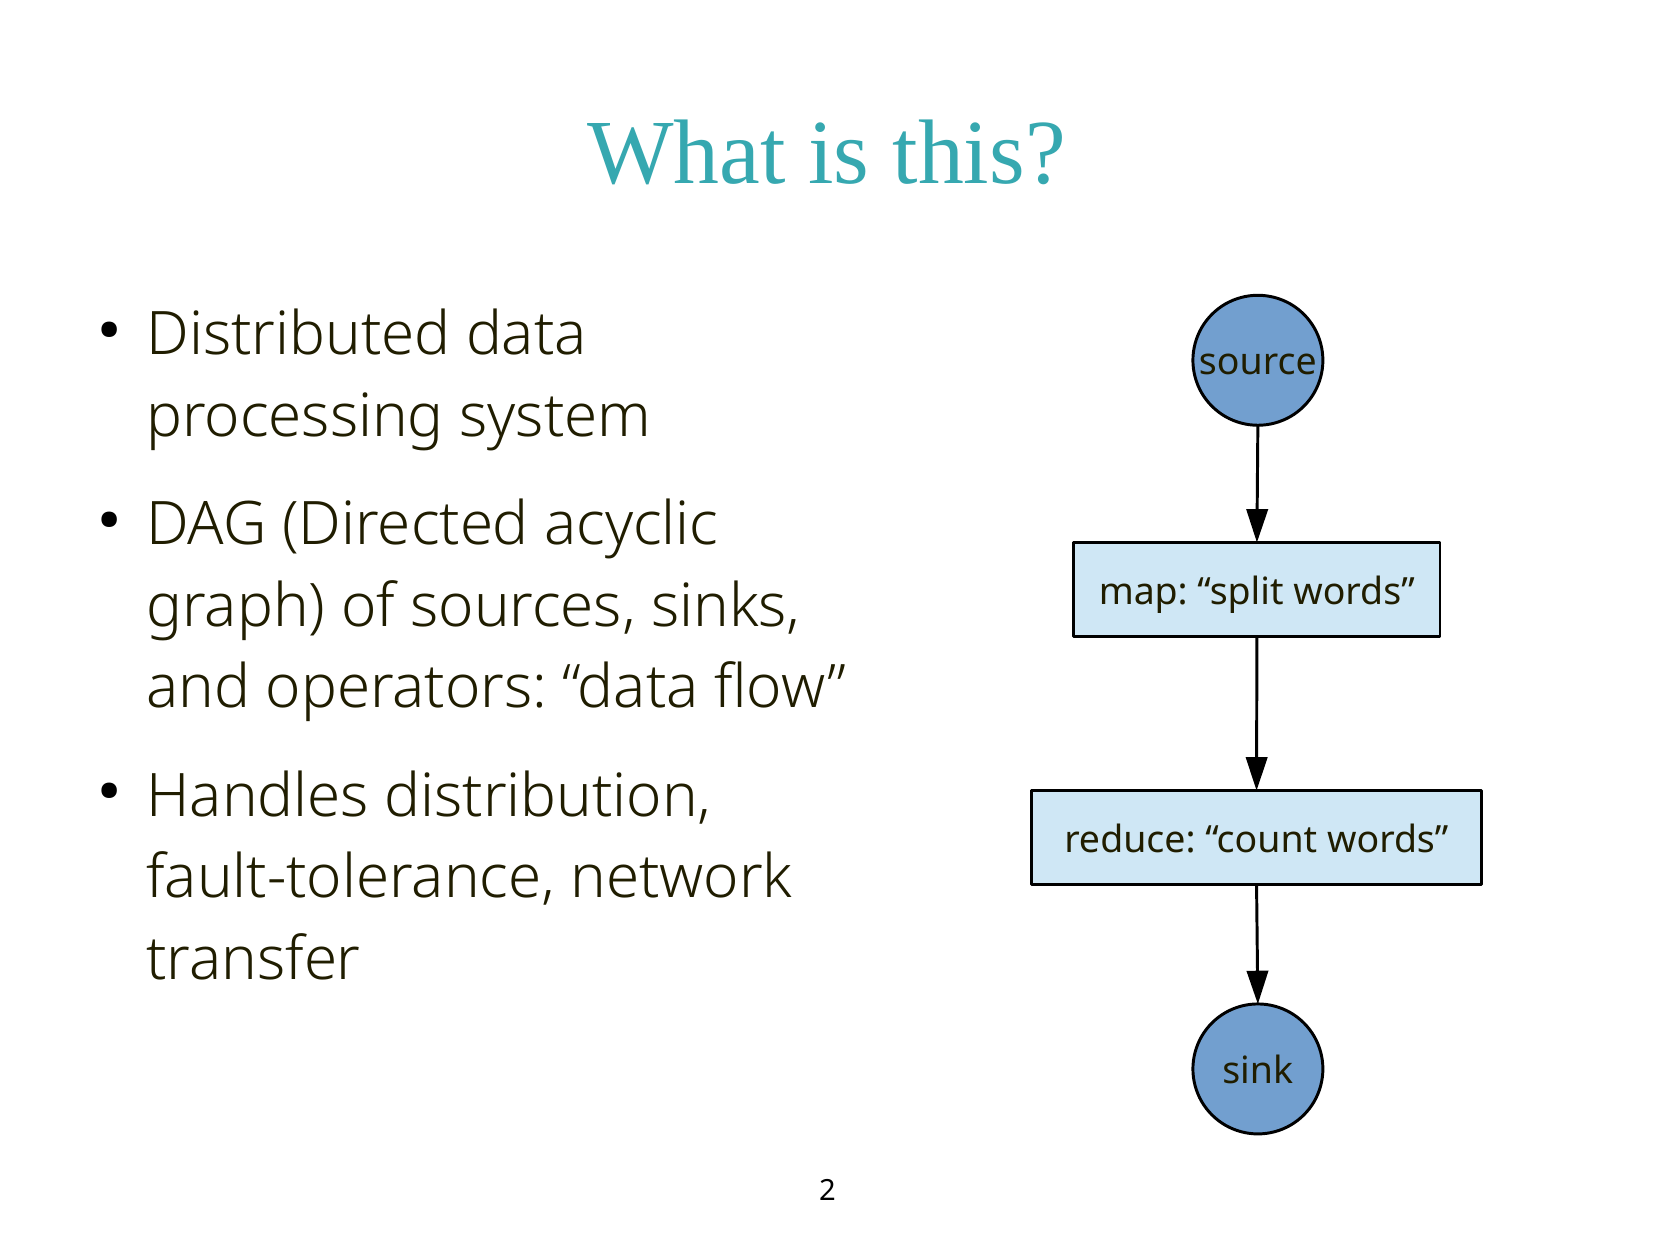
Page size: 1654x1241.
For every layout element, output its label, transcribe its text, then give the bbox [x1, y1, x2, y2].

text_box source [1192, 295, 1323, 426]
text_box sink [1192, 1003, 1323, 1134]
text_box map: “split words” [1073, 542, 1441, 637]
title What is this? [82, 49, 1571, 257]
list Distributed data processing system DAG (Directed acyclic graph) of sources, sinks, and operators: “data flow” Handles distribution, fault-tolerance, network transfer [82, 290, 851, 1010]
text_box reduce: “count words” [1031, 790, 1482, 885]
